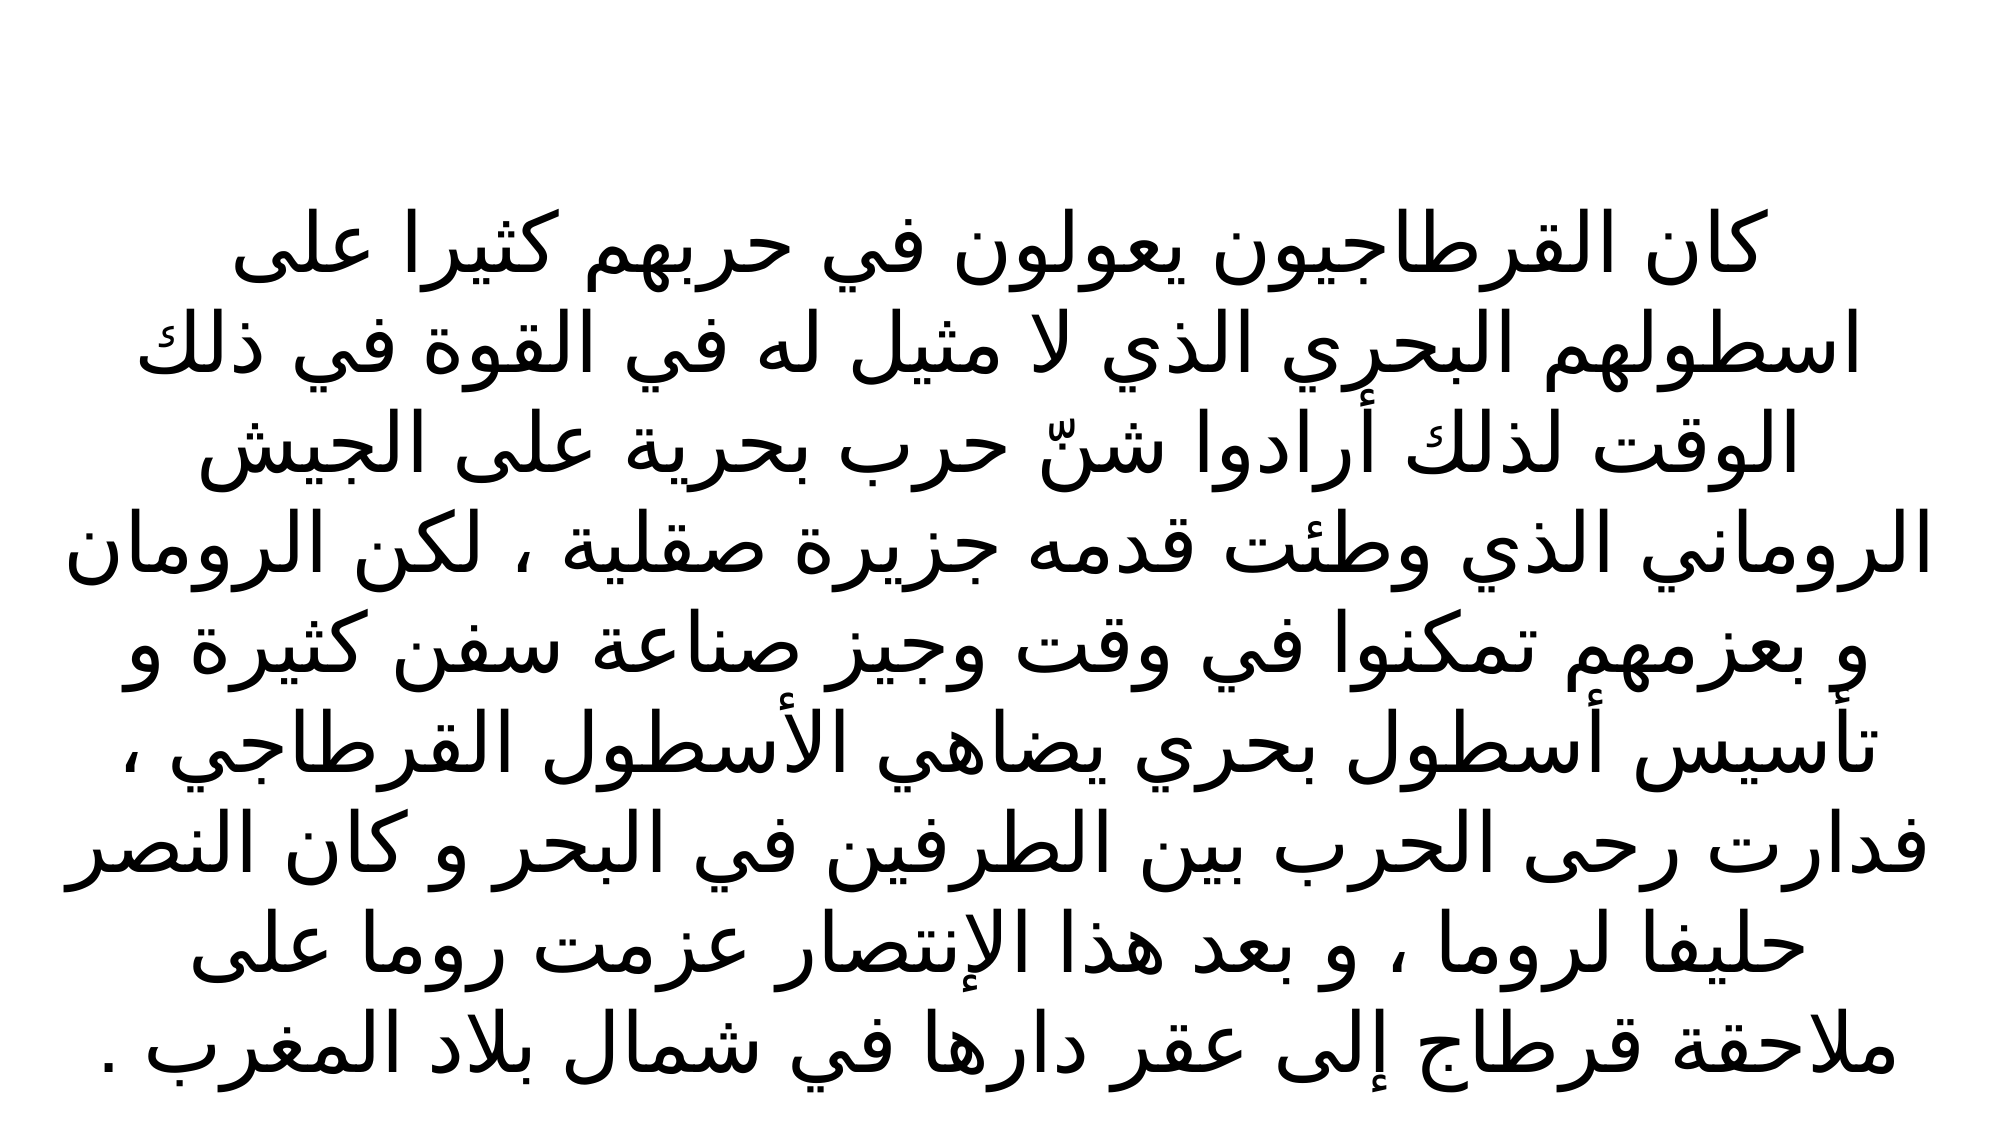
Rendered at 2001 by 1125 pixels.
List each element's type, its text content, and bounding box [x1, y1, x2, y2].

text_box كان القرطاجيون يعولون في حربهم كثيرا على اسطولهم البحري الذي لا مثيل له في القوة في ذلك الوقت لذلك أرادوا شنّ حرب بحرية على الجيش الروماني الذي وطئت قدمه جزيرة صقلية ، لكن الرومان و بعزمهم تمكنوا في وقت وجيز صناعة سفن كثيرة و تأسيس أسطول بحري يضاهي الأسطول القرطاجي ، فدارت رحى الحرب بين الطرفين في البحر و كان النصر حليفا لروما ، و بعد هذا الإنتصار عزمت روما على ملاحقة قرطاج إلى عقر دارها في شمال بلاد المغرب . [46, 181, 1954, 1005]
